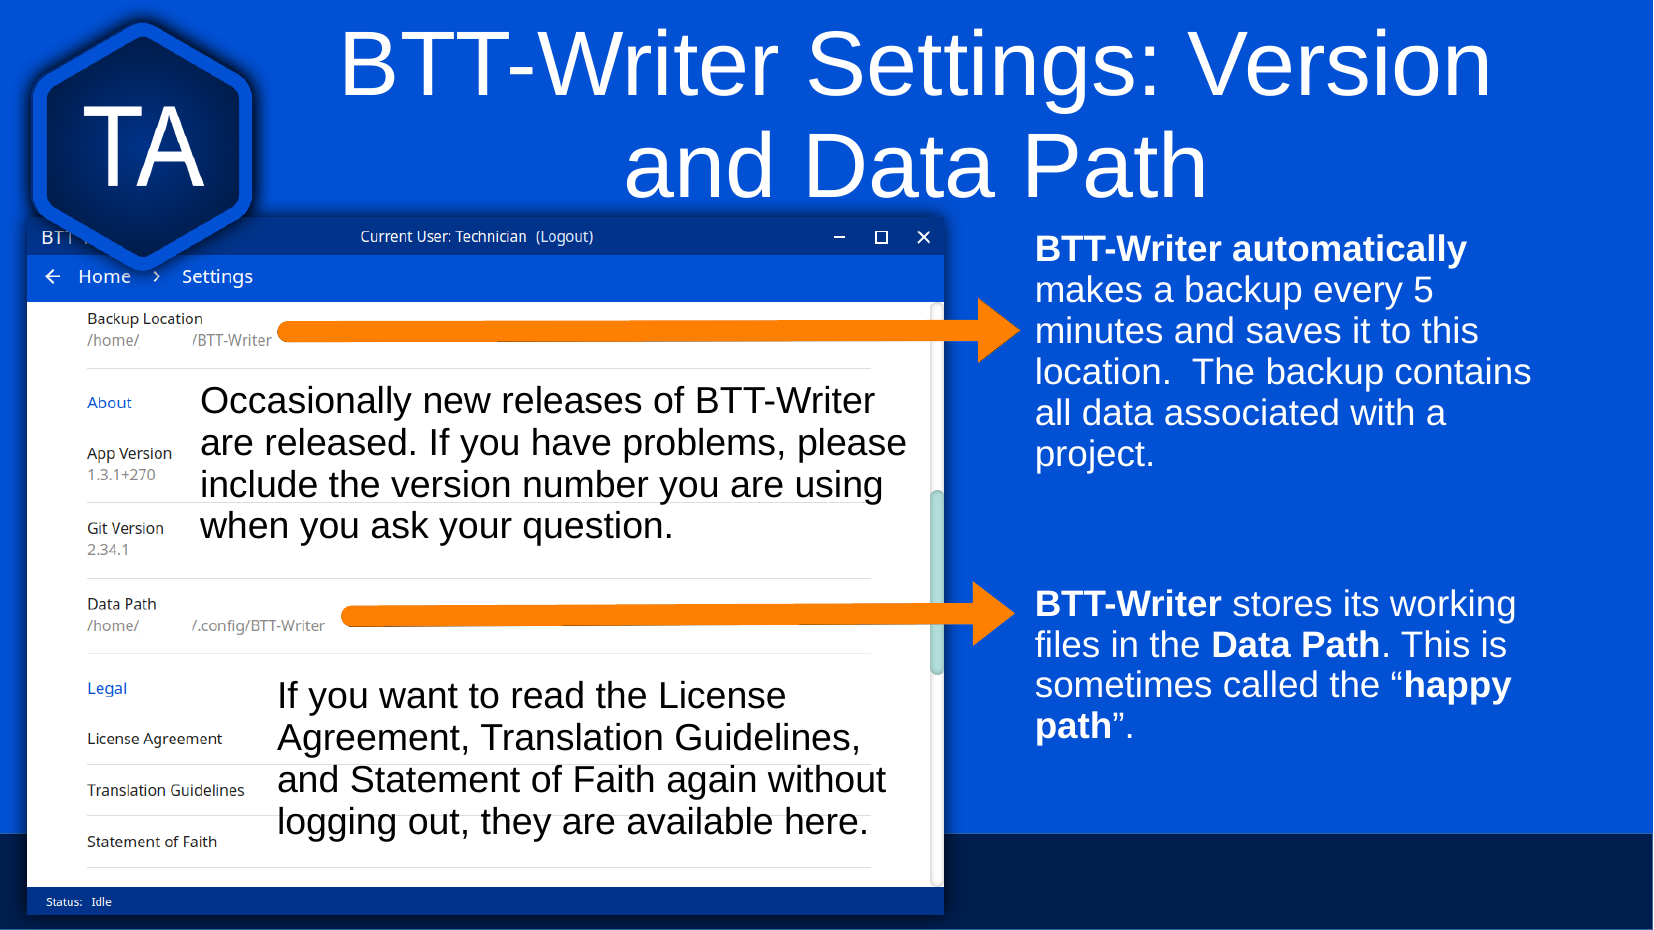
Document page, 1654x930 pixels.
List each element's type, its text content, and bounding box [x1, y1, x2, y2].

picture [5, 9, 944, 915]
title BTT-Writer Settings: Version and Data Path [295, 12, 1571, 218]
text_box If you want to read the License Agreement, Translation Guidelines, and Statement of Faith again without logging out, they are available here. [262, 666, 925, 875]
text_box BTT-Writer automatically makes a backup every 5 minutes and saves it to this location. The backup contains all data associated with a project. [1020, 220, 1580, 482]
text_box Occasionally new releases of BTT-Writer are released. If you have problems, please include the version number you are using when you ask your question. [185, 371, 925, 580]
text_box BTT-Writer stores its working files in the Data Path. This is sometimes called the “happy path”. [1020, 575, 1580, 755]
